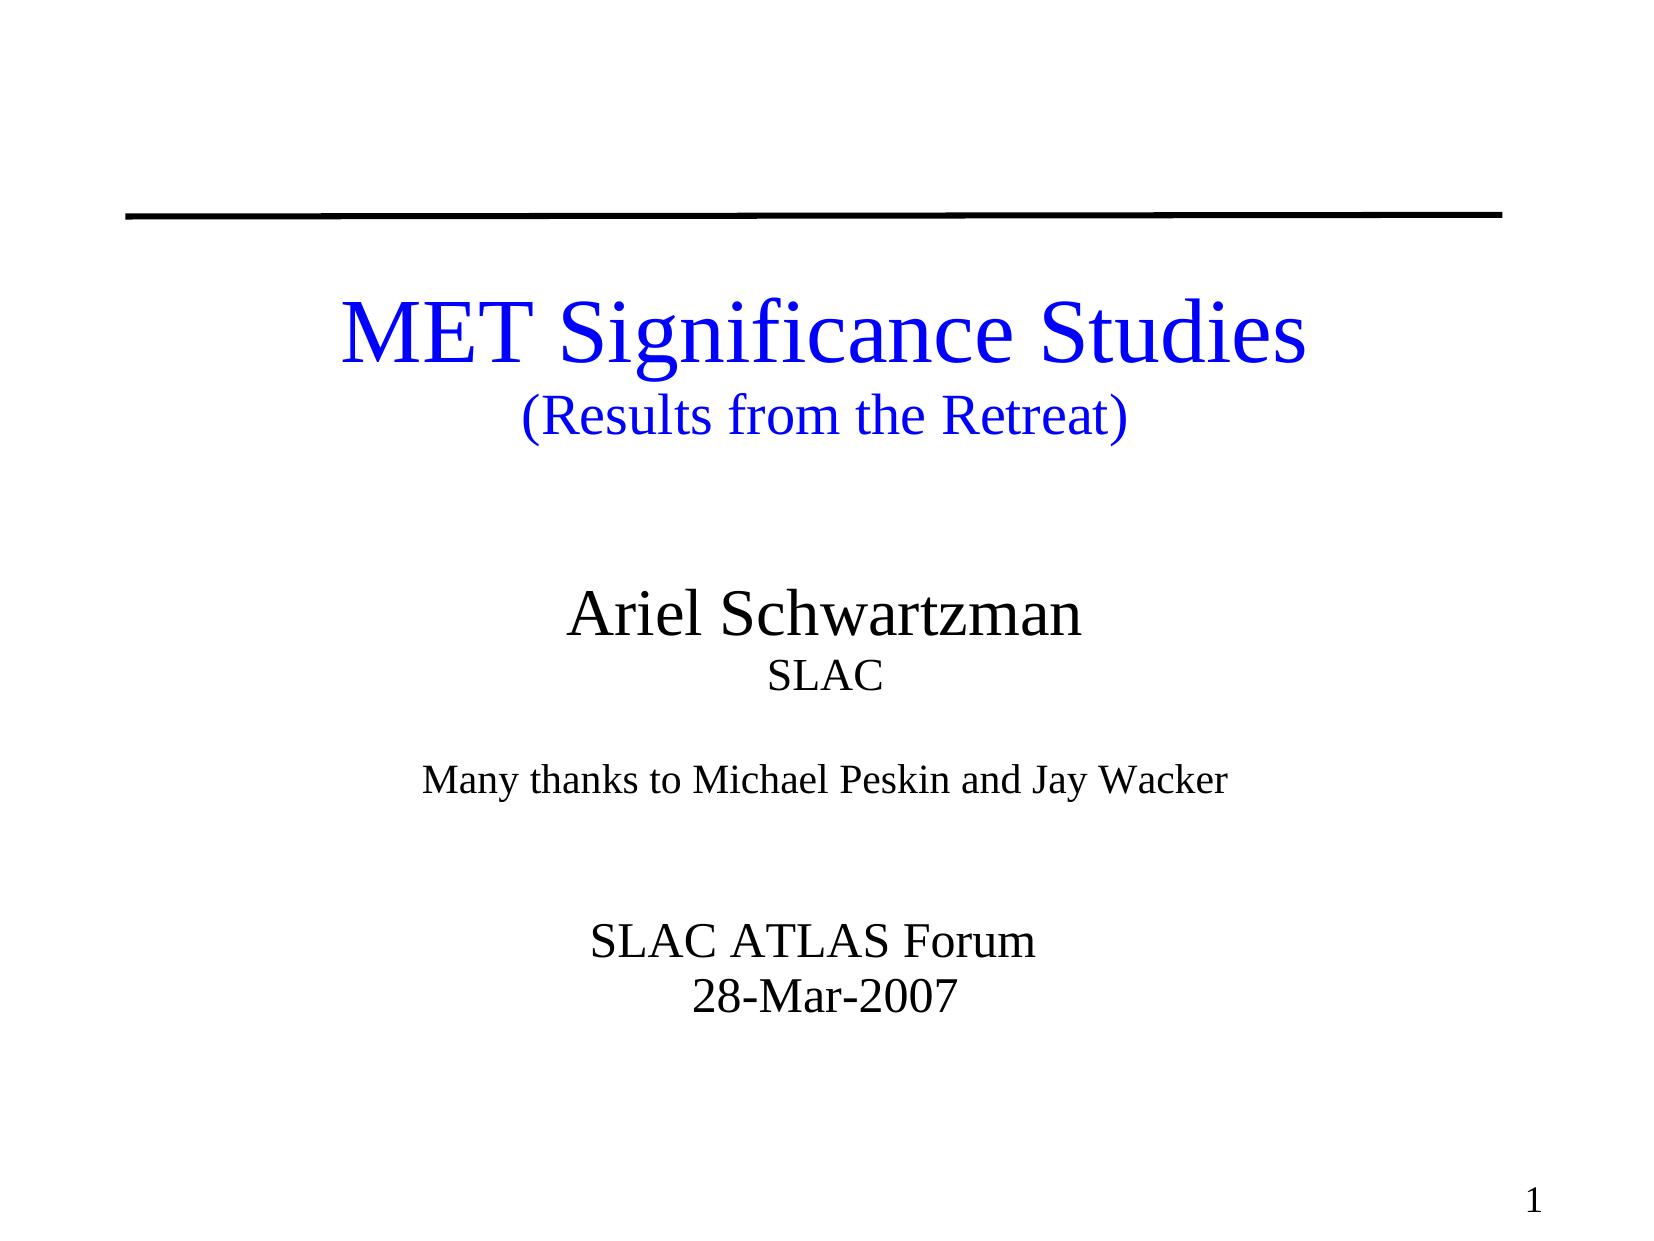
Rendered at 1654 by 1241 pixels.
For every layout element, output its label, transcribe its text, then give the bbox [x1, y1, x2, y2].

text_box MET Significance Studies (Results from the Retreat) Ariel Schwartzman SLAC Many thanks to Michael Peskin and Jay Wacker SLAC ATLAS Forum 28-Mar-2007 [185, 280, 1465, 1100]
